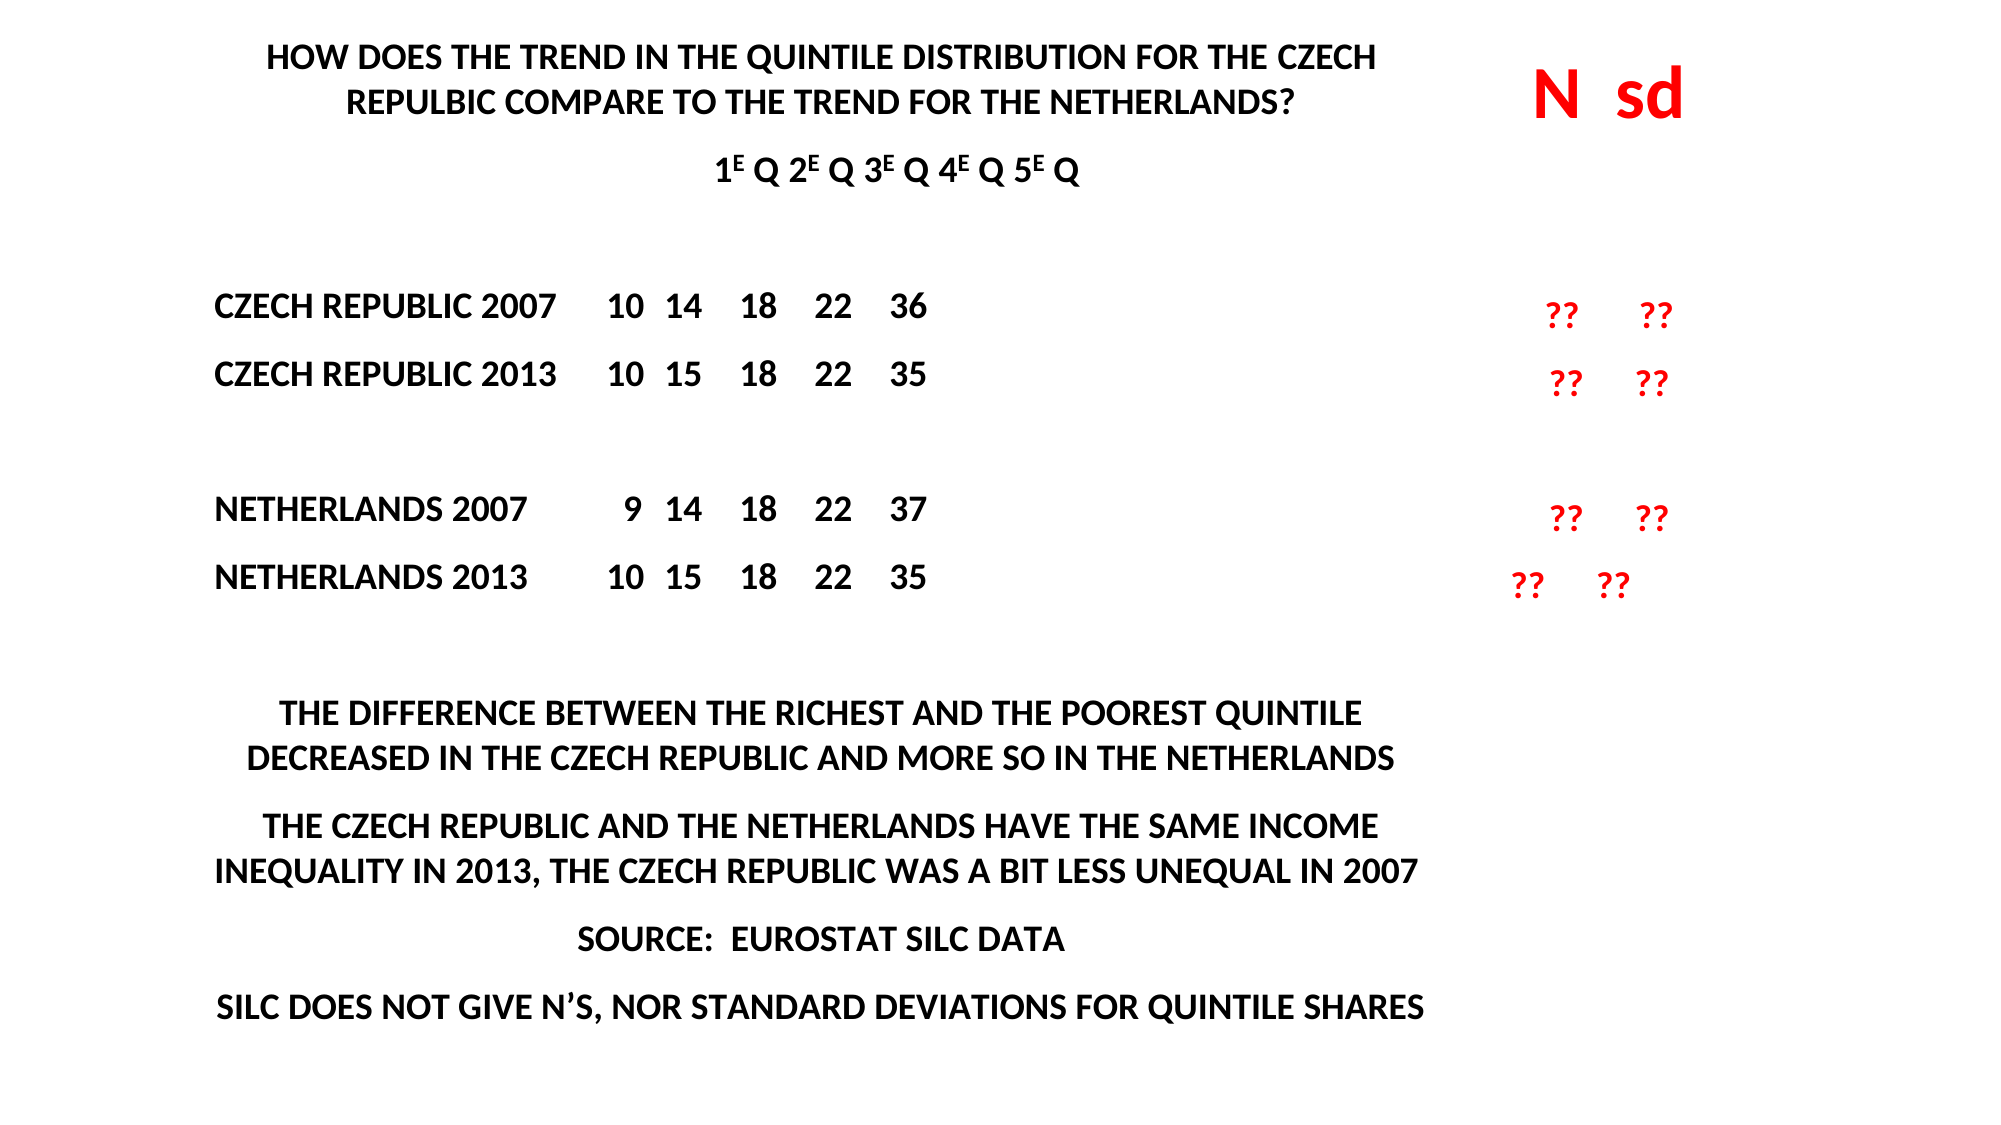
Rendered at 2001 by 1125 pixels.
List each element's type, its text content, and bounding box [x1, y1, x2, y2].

text_box HOW DOES THE TREND IN THE QUINTILE DISTRIBUTION FOR THE CZECH REPULBIC COMPARE TO THE TREND FOR THE NETHERLANDS? 1E Q 2E Q 3E Q 4E Q 5E Q CZECH REPUBLIC 2007 10 14 18 22 36 CZECH REPUBLIC 2013 10 15 18 22 35 NETHERLANDS 2007 9 14 18 22 37 NETHERLANDS 2013 10 15 18 22 35 THE DIFFERENCE BETWEEN THE RICHEST AND THE POOREST QUINTILE DECREASED IN THE CZECH REPUBLIC AND MORE SO IN THE NETHERLANDS THE CZECH REPUBLIC AND THE NETHERLANDS HAVE THE SAME INCOME INEQUALITY IN 2013, THE CZECH REPUBLIC WAS A BIT LESS UNEQUAL IN 2007 SOURCE: EUROSTAT SILC DATA SILC DOES NOT GIVE N’S, NOR STANDARD DEVIATIONS FOR QUINTILE SHARES [199, 24, 1496, 1045]
text_box N sd ?? ?? ?? ?? ?? ?? ?? ?? [1495, 36, 1789, 613]
